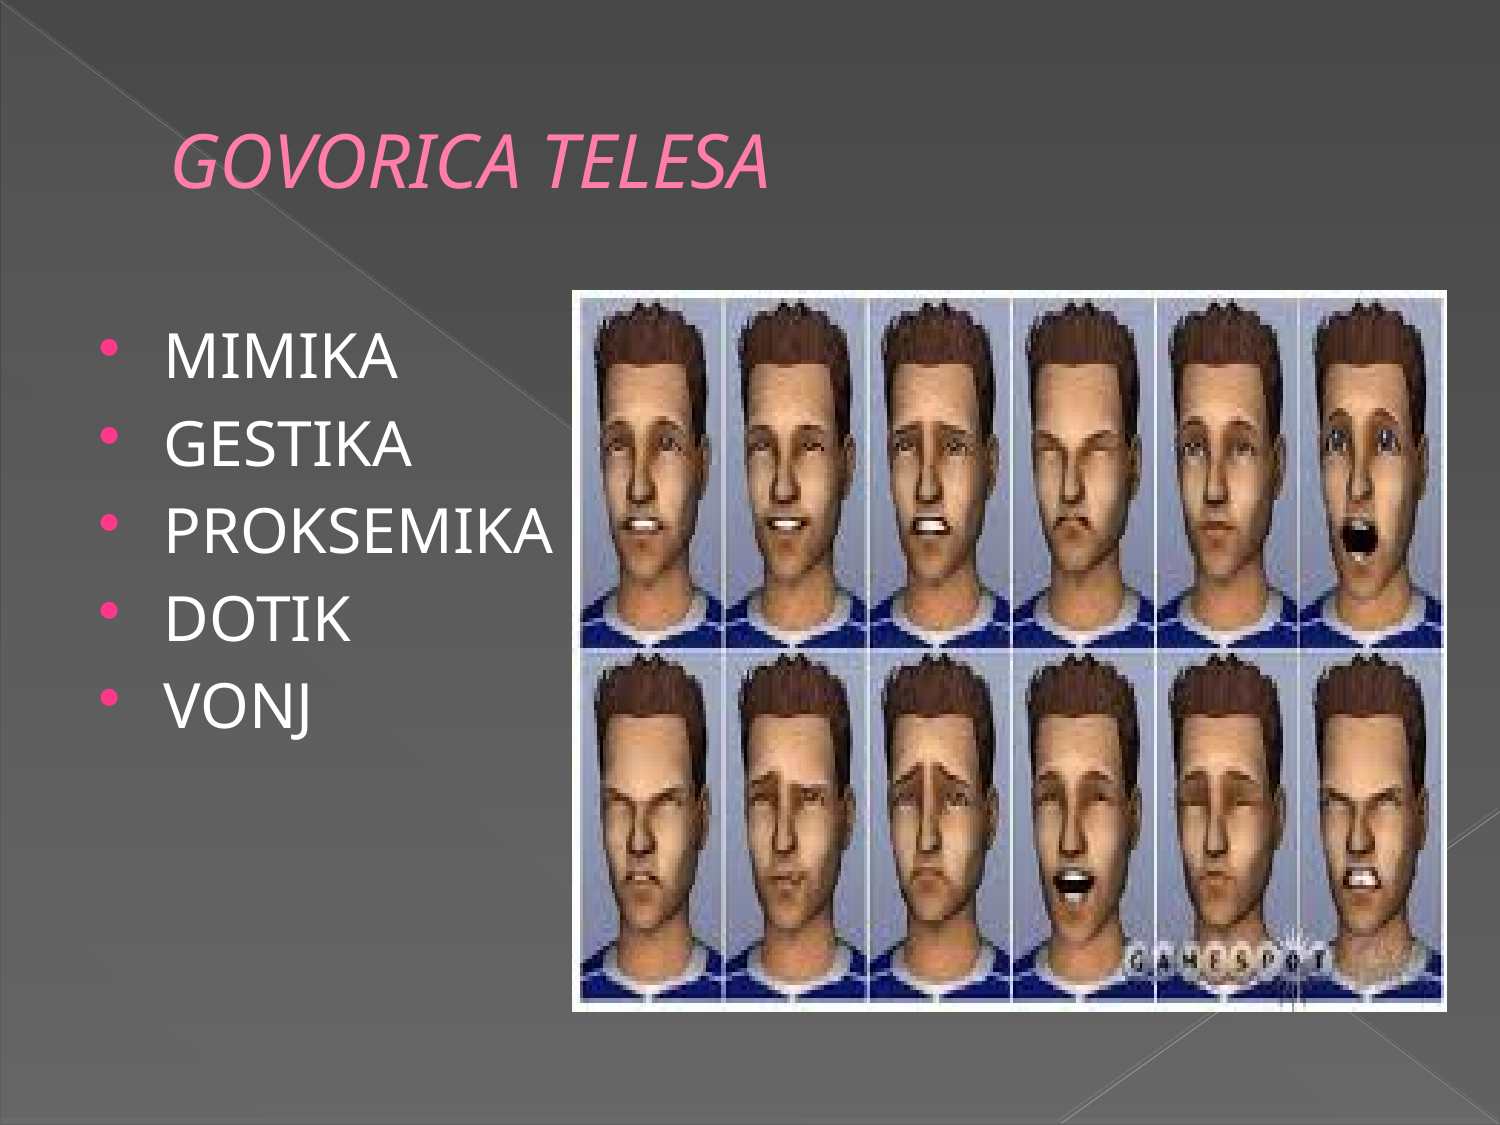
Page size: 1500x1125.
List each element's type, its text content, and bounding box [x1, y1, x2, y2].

list MIMIKA GESTIKA PROKSEMIKA DOTIK VONJ [75, 308, 1425, 1059]
picture [572, 290, 1447, 1012]
title GOVORICA TELESA [75, 43, 1425, 274]
